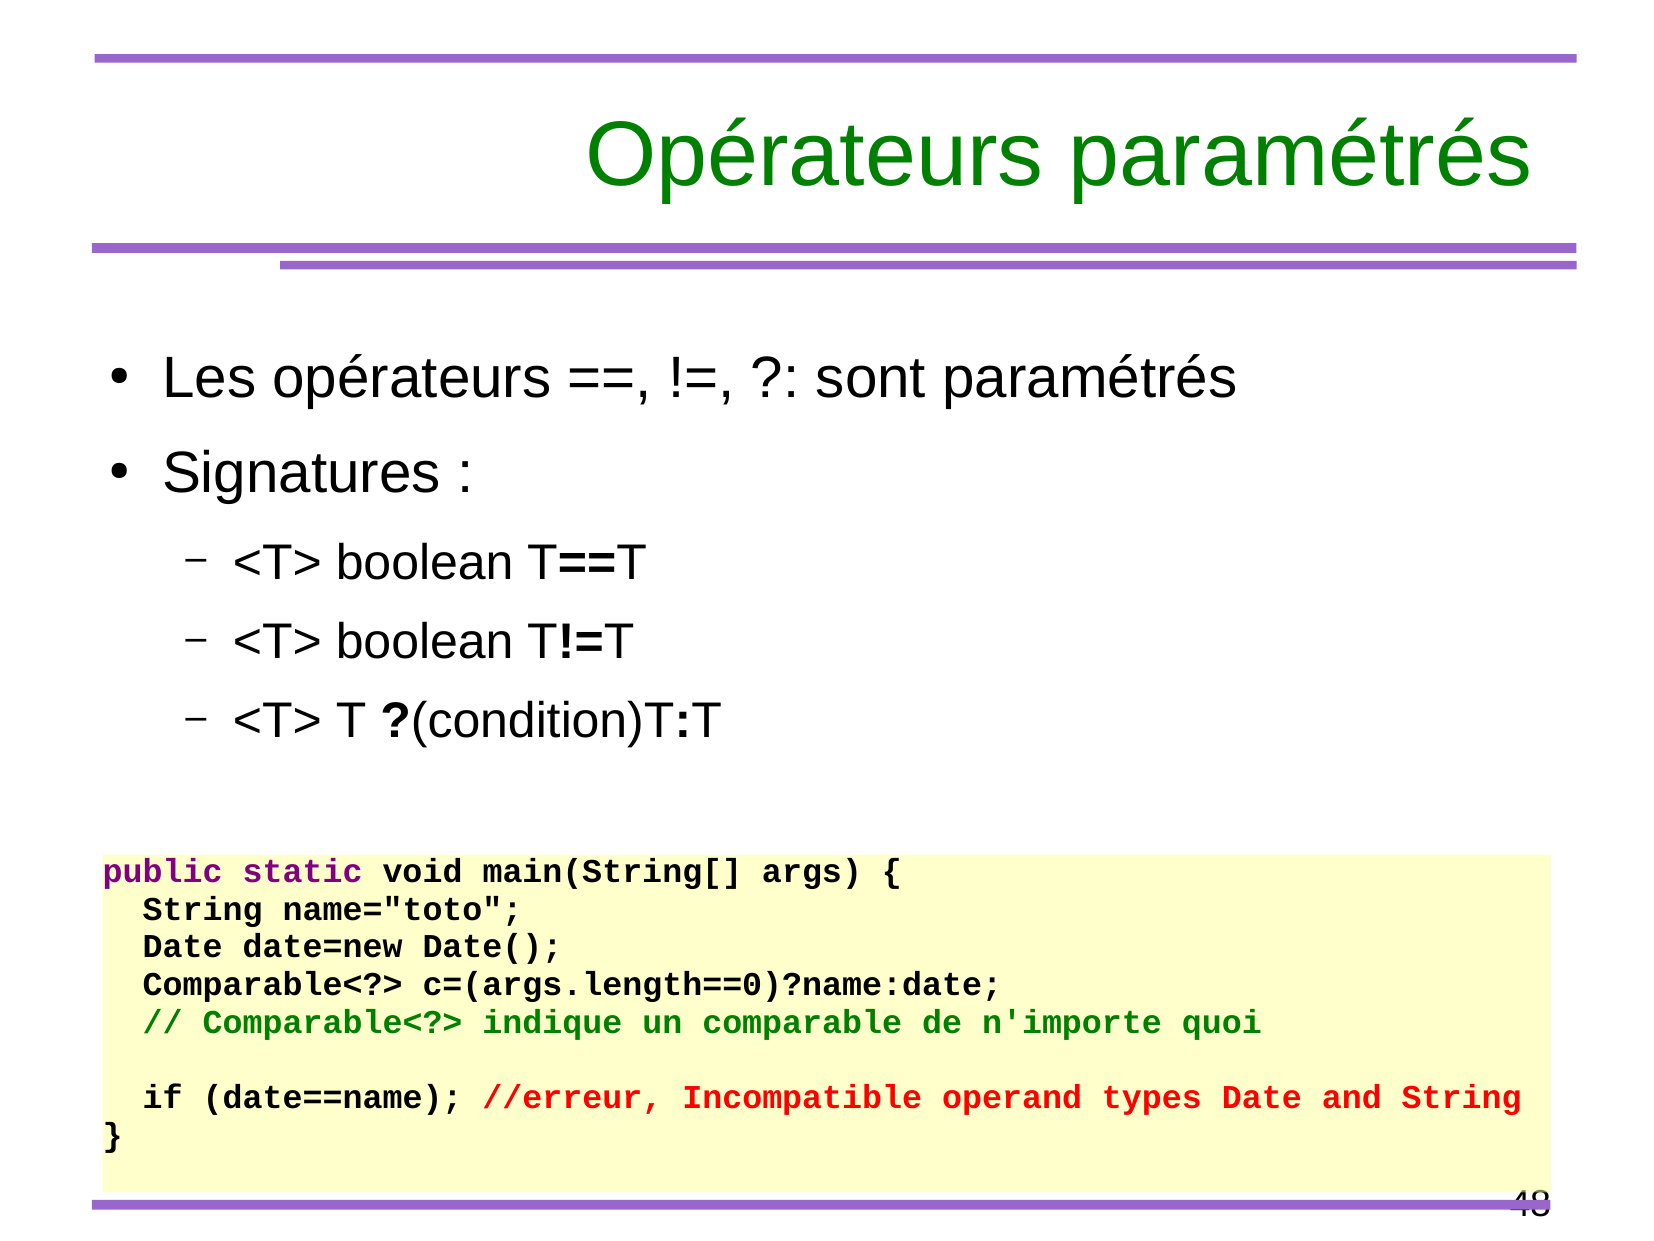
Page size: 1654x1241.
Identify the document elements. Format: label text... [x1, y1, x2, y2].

text_box public static void main(String[] args) { String name="toto"; Date date=new Date(); Comparable<?> c=(args.length==0)?name:date; // Comparable<?> indique un comparable de n'importe quoi if (date==name); //erreur, Incompatible operand types Date and String } [102, 854, 1551, 1193]
list Les opérateurs ==, !=, ?: sont paramétrés Signatures : <T> boolean T==T <T> boolean T!=T <T> T ?(condition)T:T [91, 344, 1563, 1127]
title Opérateurs paramétrés [121, 49, 1534, 257]
